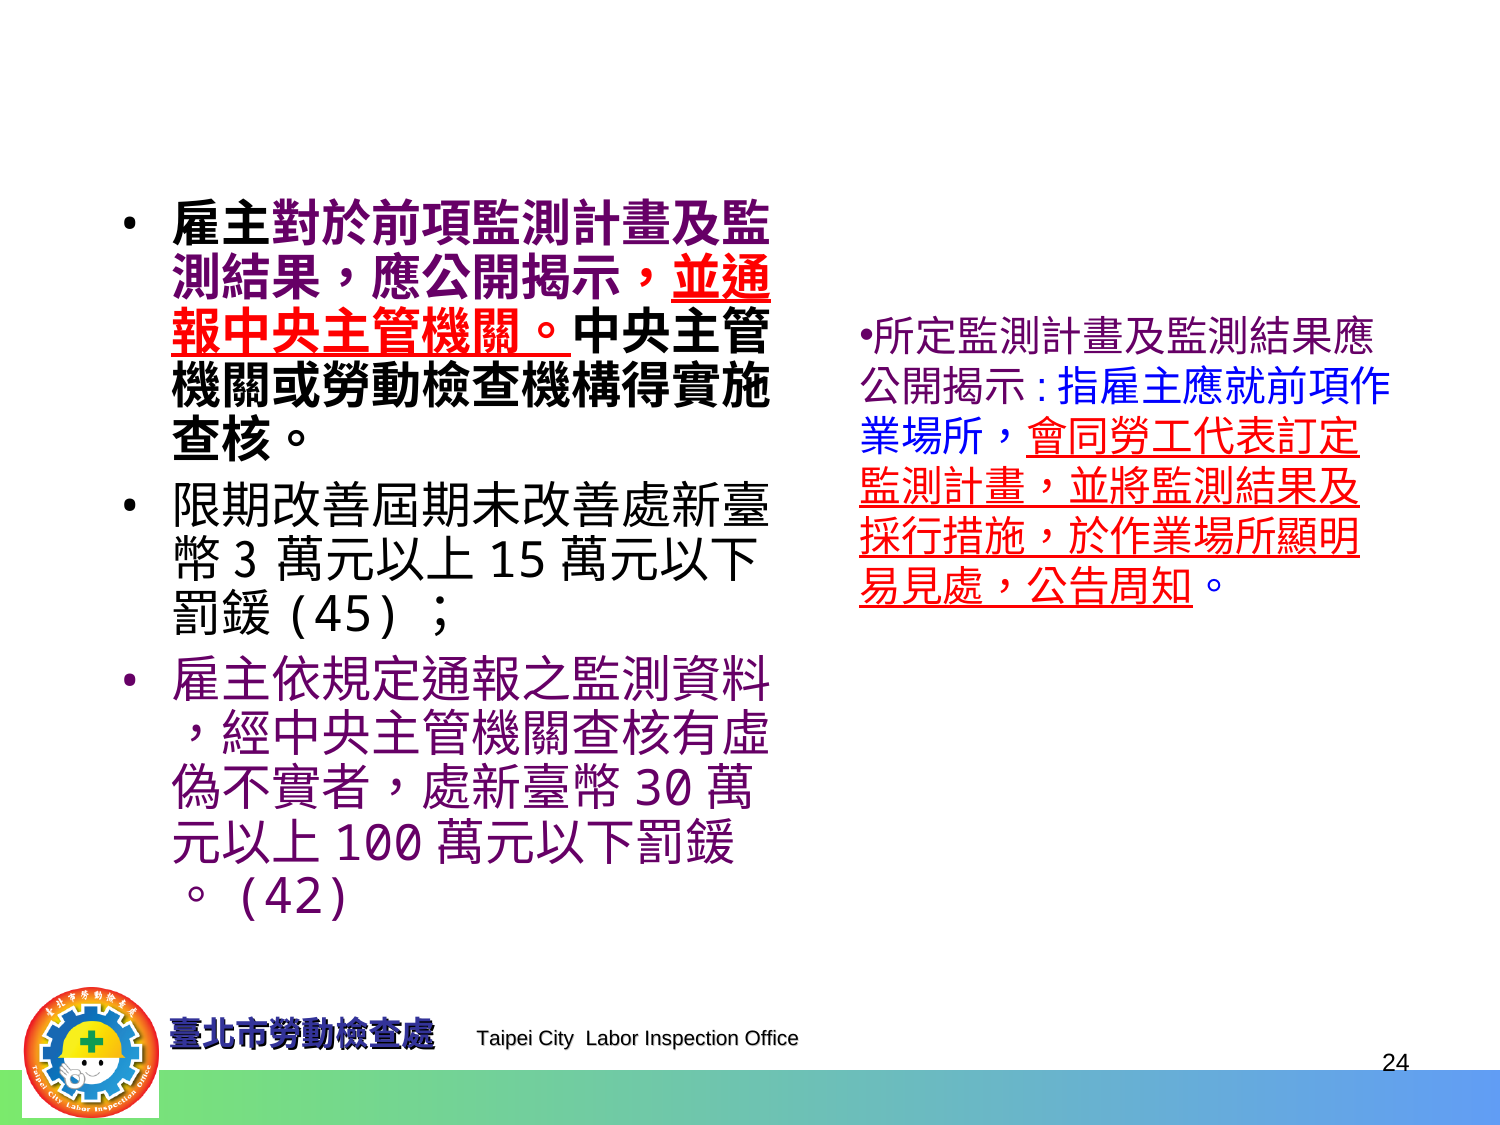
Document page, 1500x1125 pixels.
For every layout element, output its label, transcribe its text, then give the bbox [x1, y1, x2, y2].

text_box <編號> [1074, 1024, 1426, 1100]
picture [22, 987, 159, 1118]
list 雇主對於前項監測計畫及監測結果，應公開揭示，並通報中央主管機關。中央主管機關或勞動檢查機構得實施查核。 限期改善屆期未改善處新臺幣3萬元以上15萬元以下罰鍰(45)； 雇主依規定通報之監測資料，經中央主管機關查核有虛偽不實者，處新臺幣30萬元以上100萬元以下罰鍰。(42) [100, 190, 798, 1006]
text_box 所定監測計畫及監測結果應公開揭示:指雇主應就前項作業場所，會同勞工代表訂定監測計畫，並將監測結果及採行措施，於作業場所顯明易見處，公告周知。 [844, 302, 1412, 618]
